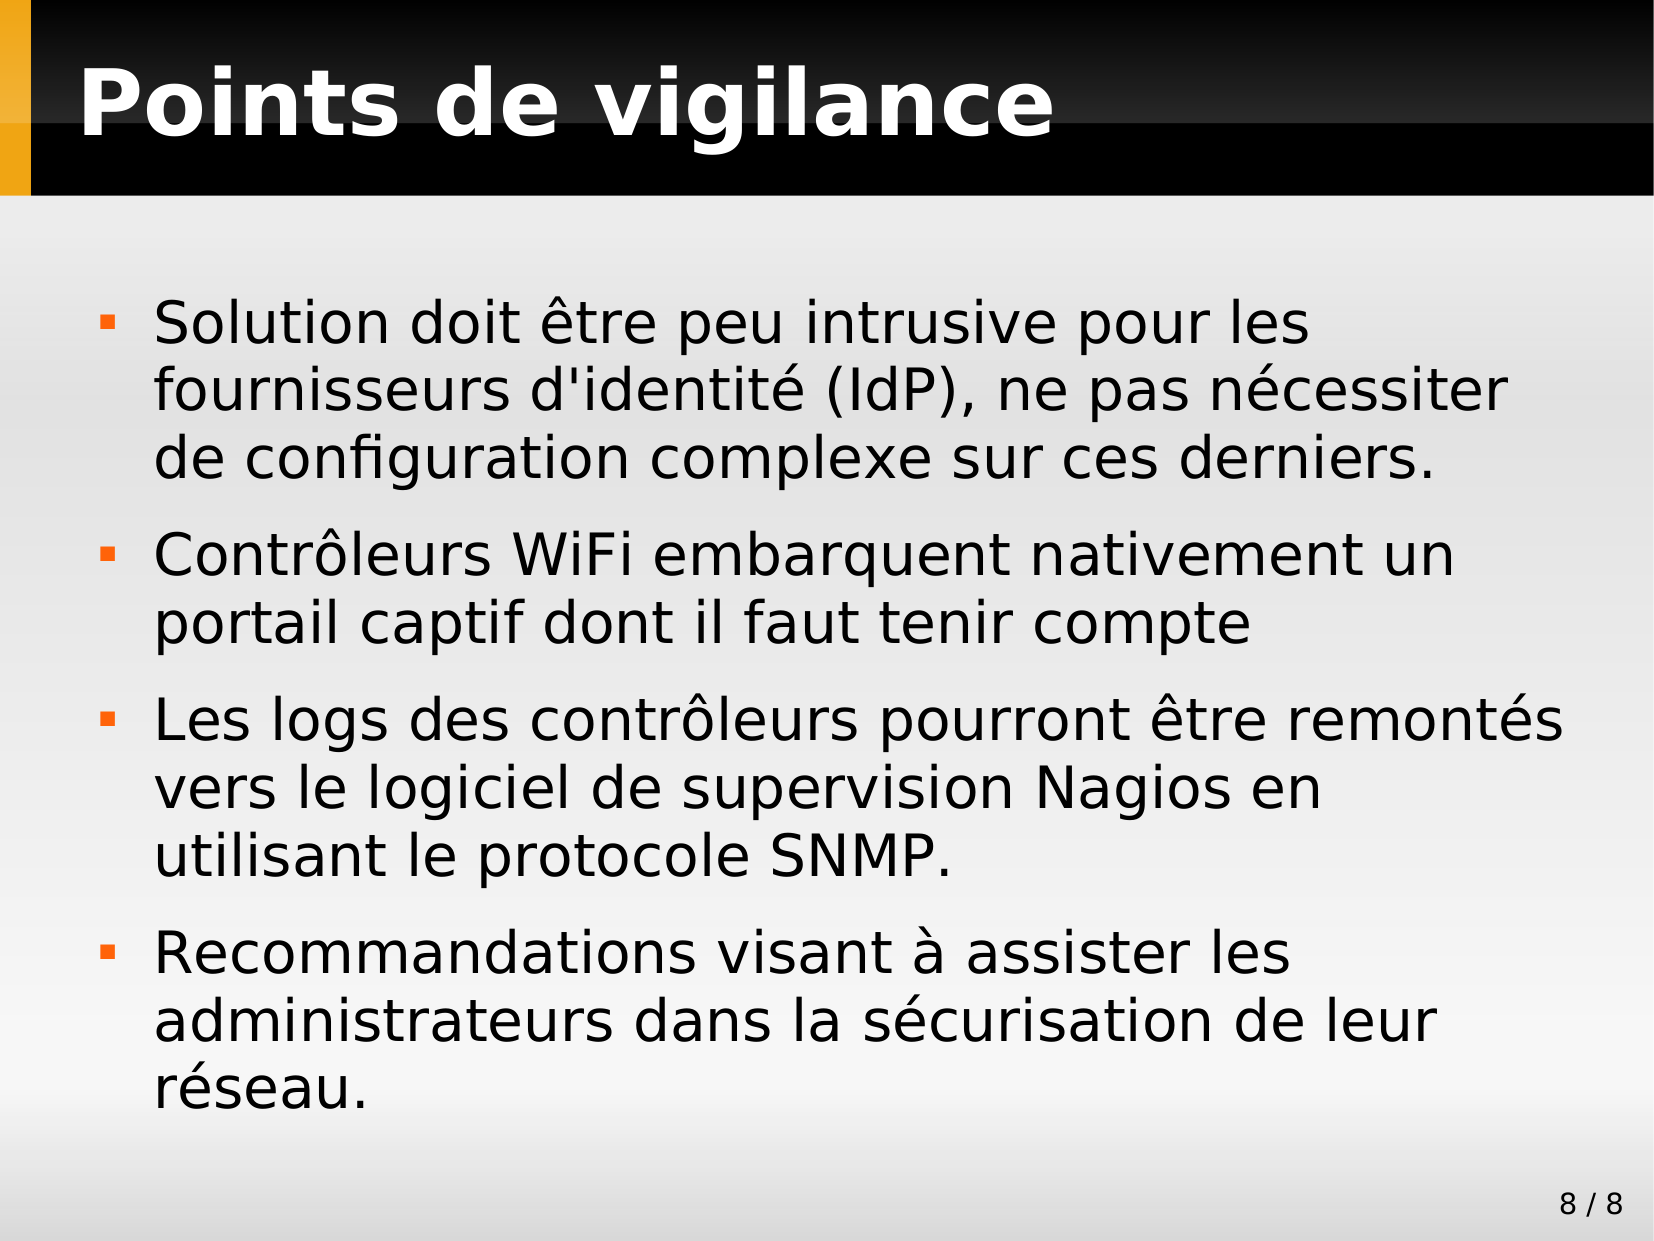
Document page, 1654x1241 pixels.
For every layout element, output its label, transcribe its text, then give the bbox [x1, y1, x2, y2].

list Solution doit être peu intrusive pour les fournisseurs d'identité (IdP), ne pas nécessiter de configuration complexe sur ces derniers. Contrôleurs WiFi embarquent nativement un portail captif dont il faut tenir compte Les logs des contrôleurs pourront être remontés vers le logiciel de supervision Nagios en utilisant le protocole SNMP. Recommandations visant à assister les administrateurs dans la sécurisation de leur réseau. [82, 289, 1571, 1123]
picture [0, 0, 1654, 1241]
title Points de vigilance [76, 0, 1595, 208]
